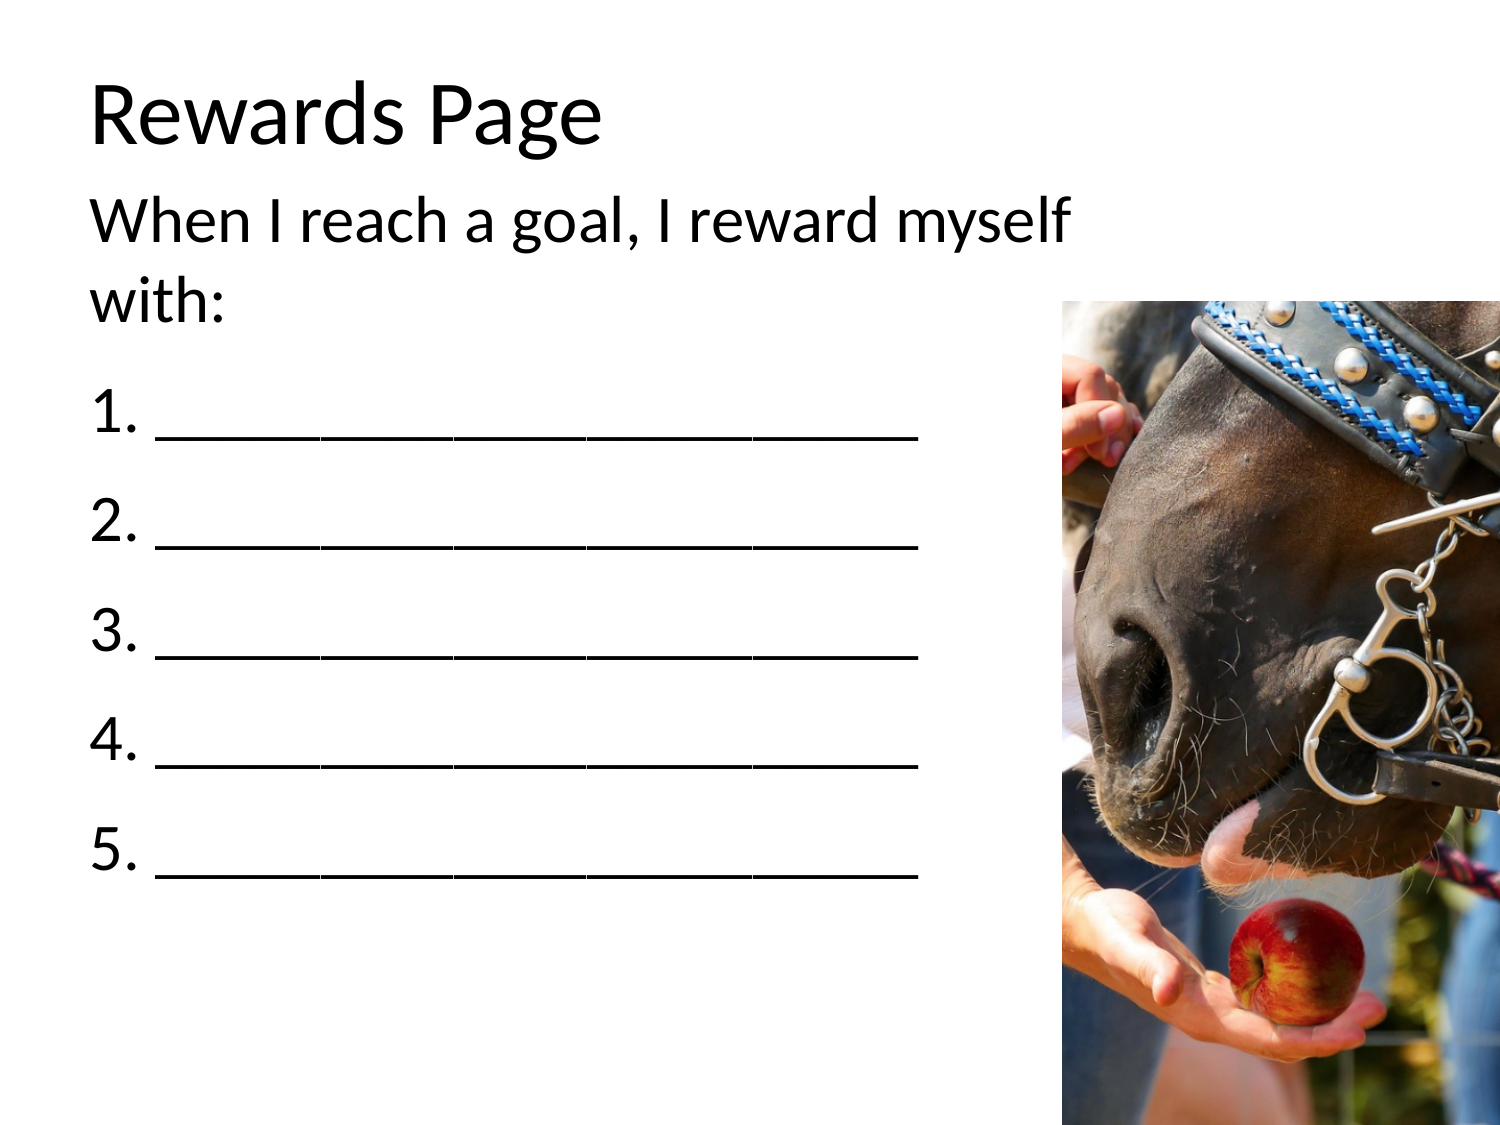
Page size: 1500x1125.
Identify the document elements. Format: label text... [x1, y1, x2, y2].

title Rewards Page [75, 45, 1425, 233]
picture [1062, 301, 1500, 1125]
list When I reach a goal, I reward myself with: 1. _______________________ 2. _______________________ 3. _______________________ 4. _______________________ 5. _______________________ [75, 168, 1111, 912]
